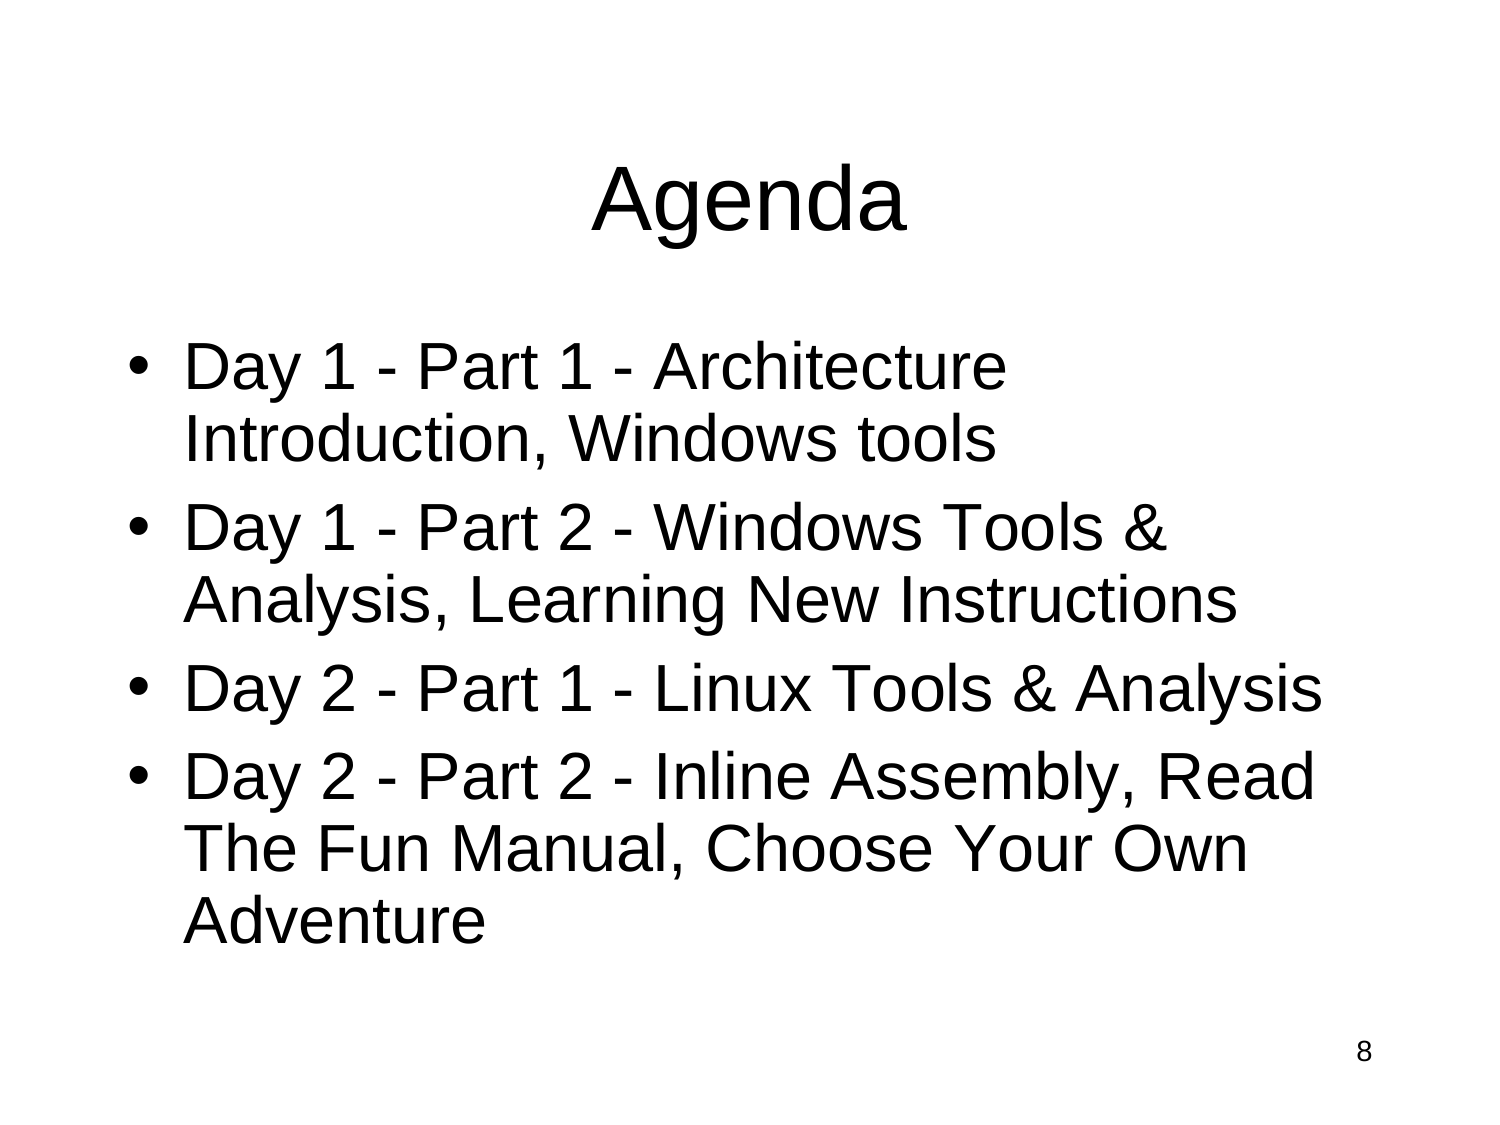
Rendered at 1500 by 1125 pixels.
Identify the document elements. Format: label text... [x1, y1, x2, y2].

title Agenda [112, 99, 1388, 288]
list Day 1 - Part 1 - Architecture Introduction, Windows tools Day 1 - Part 2 - Windows Tools & Analysis, Learning New Instructions Day 2 - Part 1 - Linux Tools & Analysis Day 2 - Part 2 - Inline Assembly, Read The Fun Manual, Choose Your Own Adventure [112, 324, 1388, 1001]
text_box <number> [1074, 1025, 1388, 1101]
